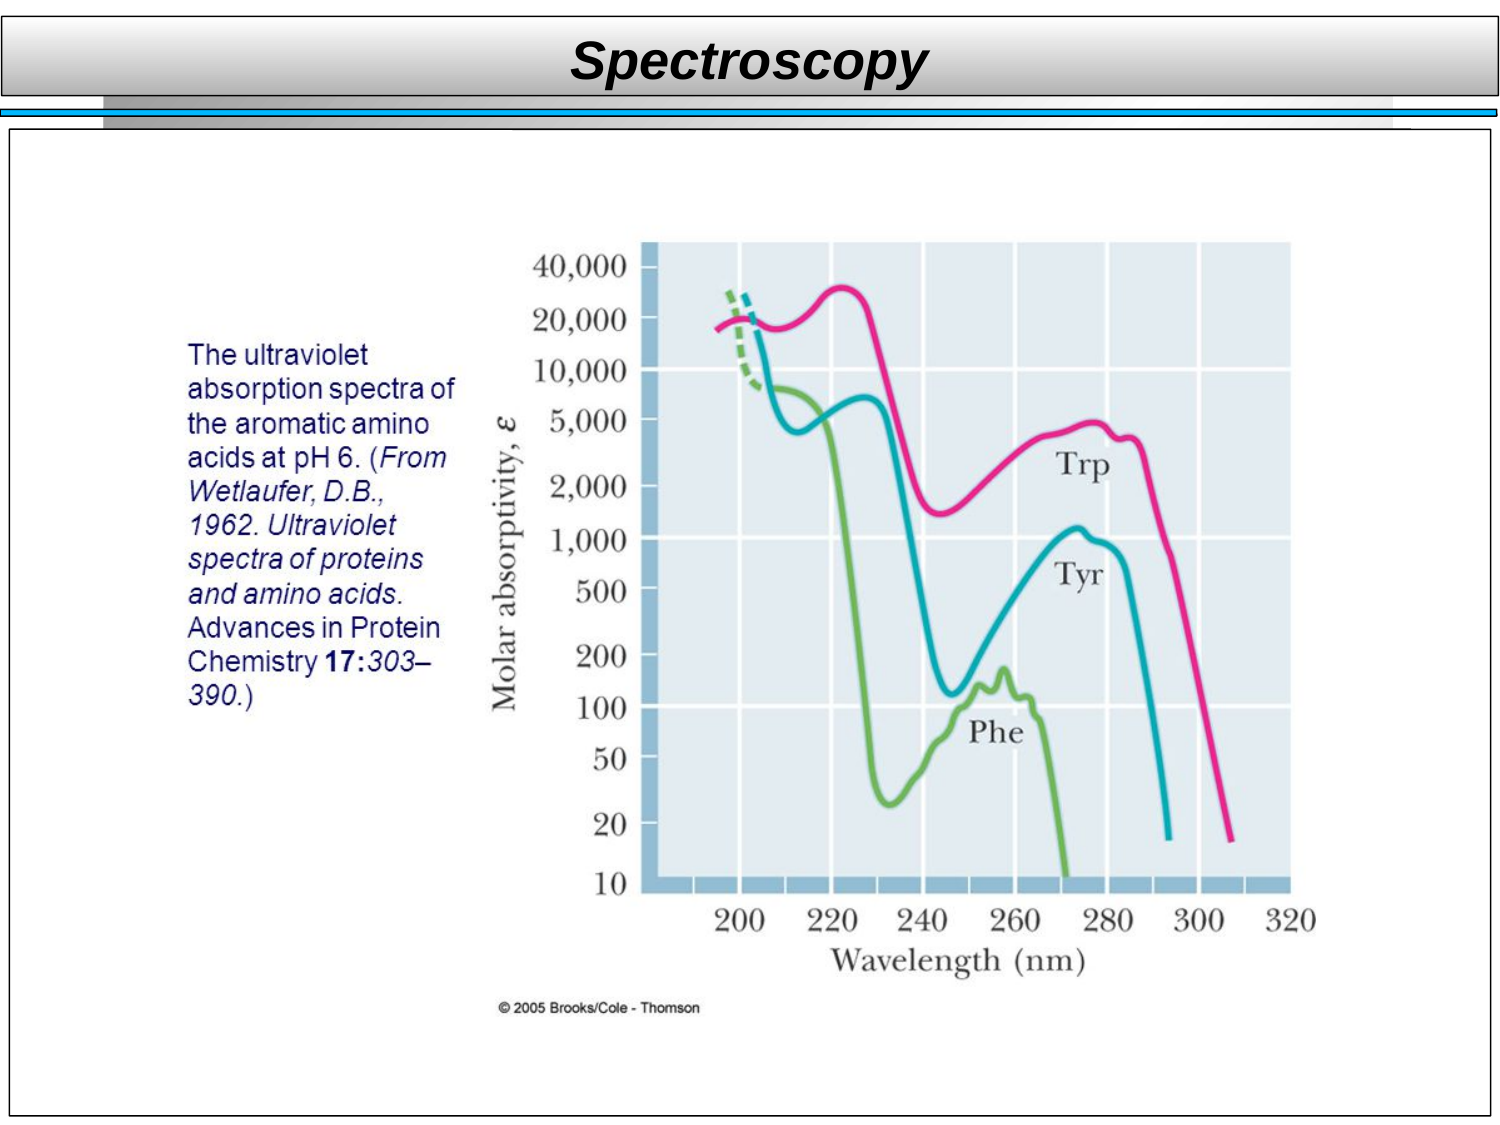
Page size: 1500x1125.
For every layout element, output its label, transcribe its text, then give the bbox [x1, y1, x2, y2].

text_box [9, 129, 1491, 1116]
text_box [0, 109, 1497, 117]
picture [180, 195, 1320, 1035]
text_box Spectroscopy [1, 16, 1499, 96]
